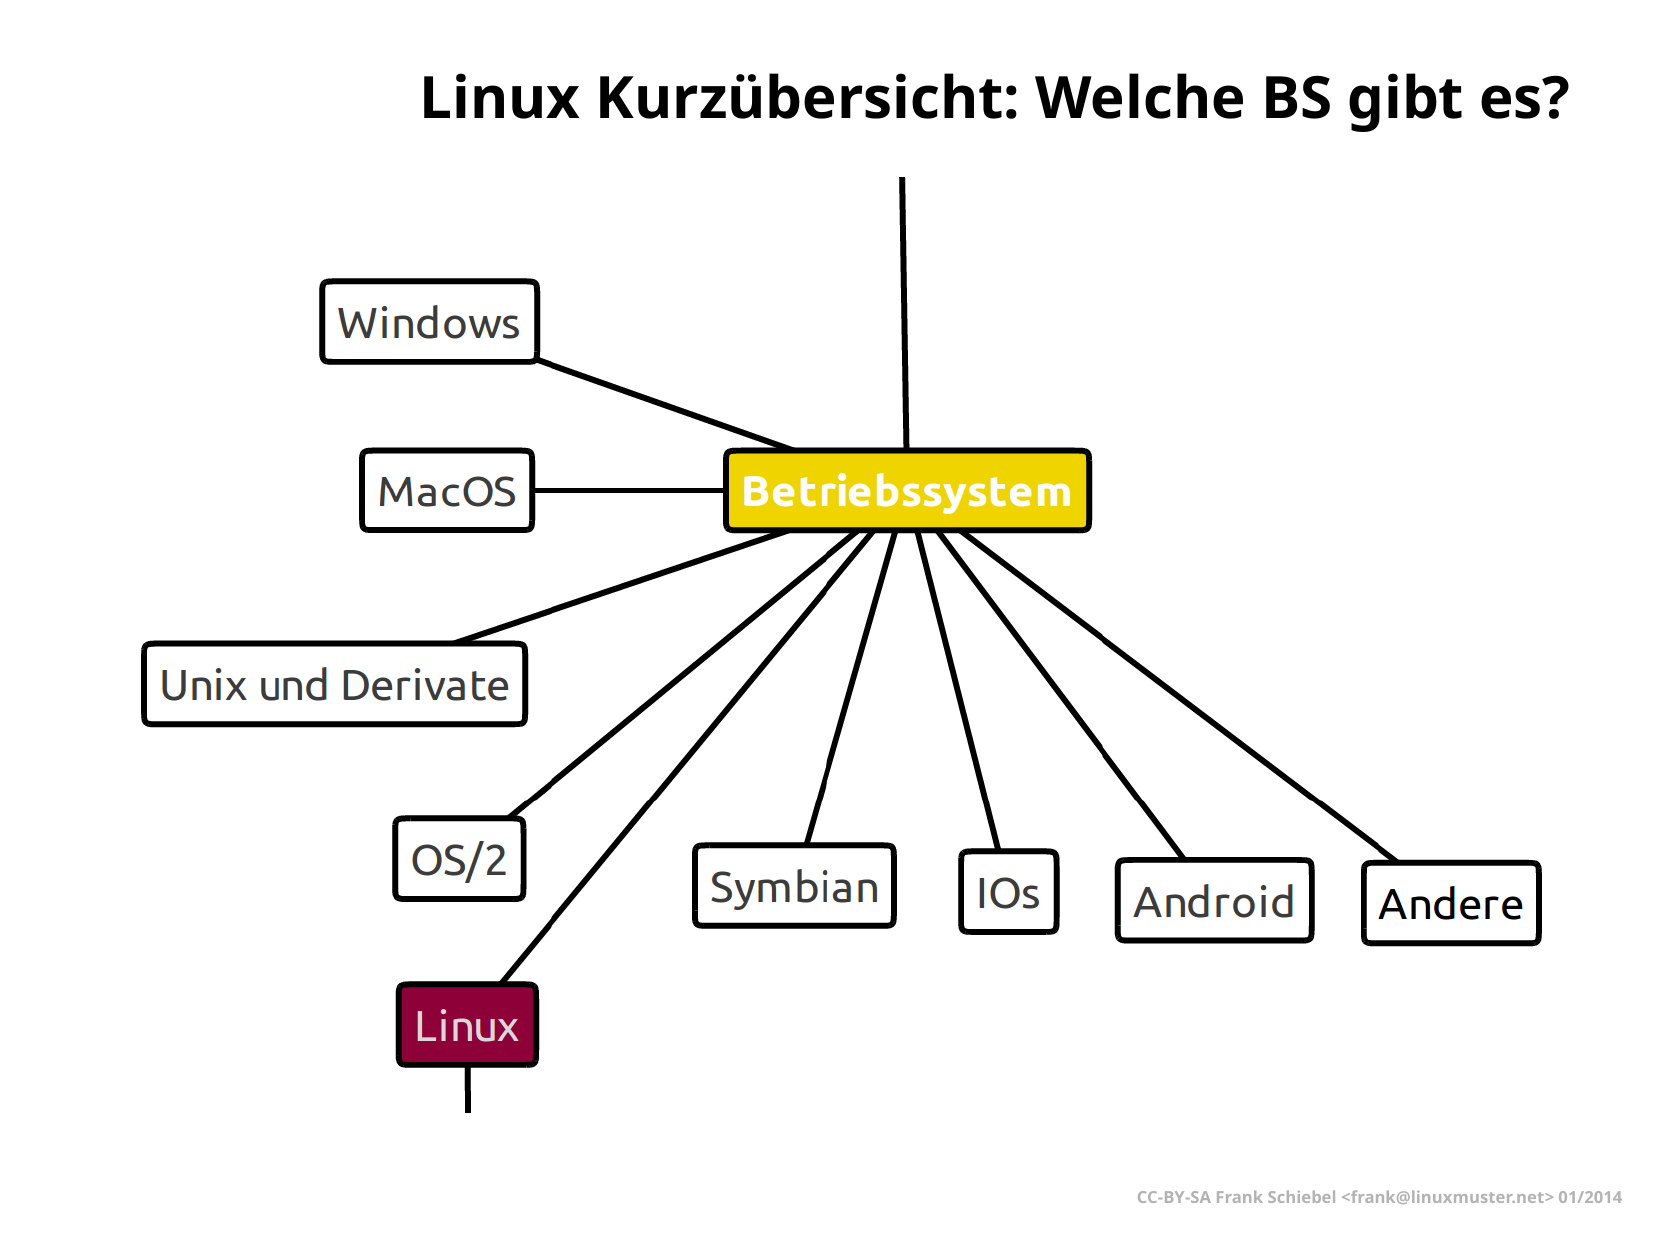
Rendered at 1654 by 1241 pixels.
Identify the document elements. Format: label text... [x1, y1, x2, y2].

picture [0, 177, 1654, 1113]
title Linux Kurzübersicht: Welche BS gibt es? [82, 49, 1571, 142]
text_box CC-BY-SA Frank Schiebel <frank@linuxmuster.net> 01/2014 [1122, 1178, 1621, 1213]
